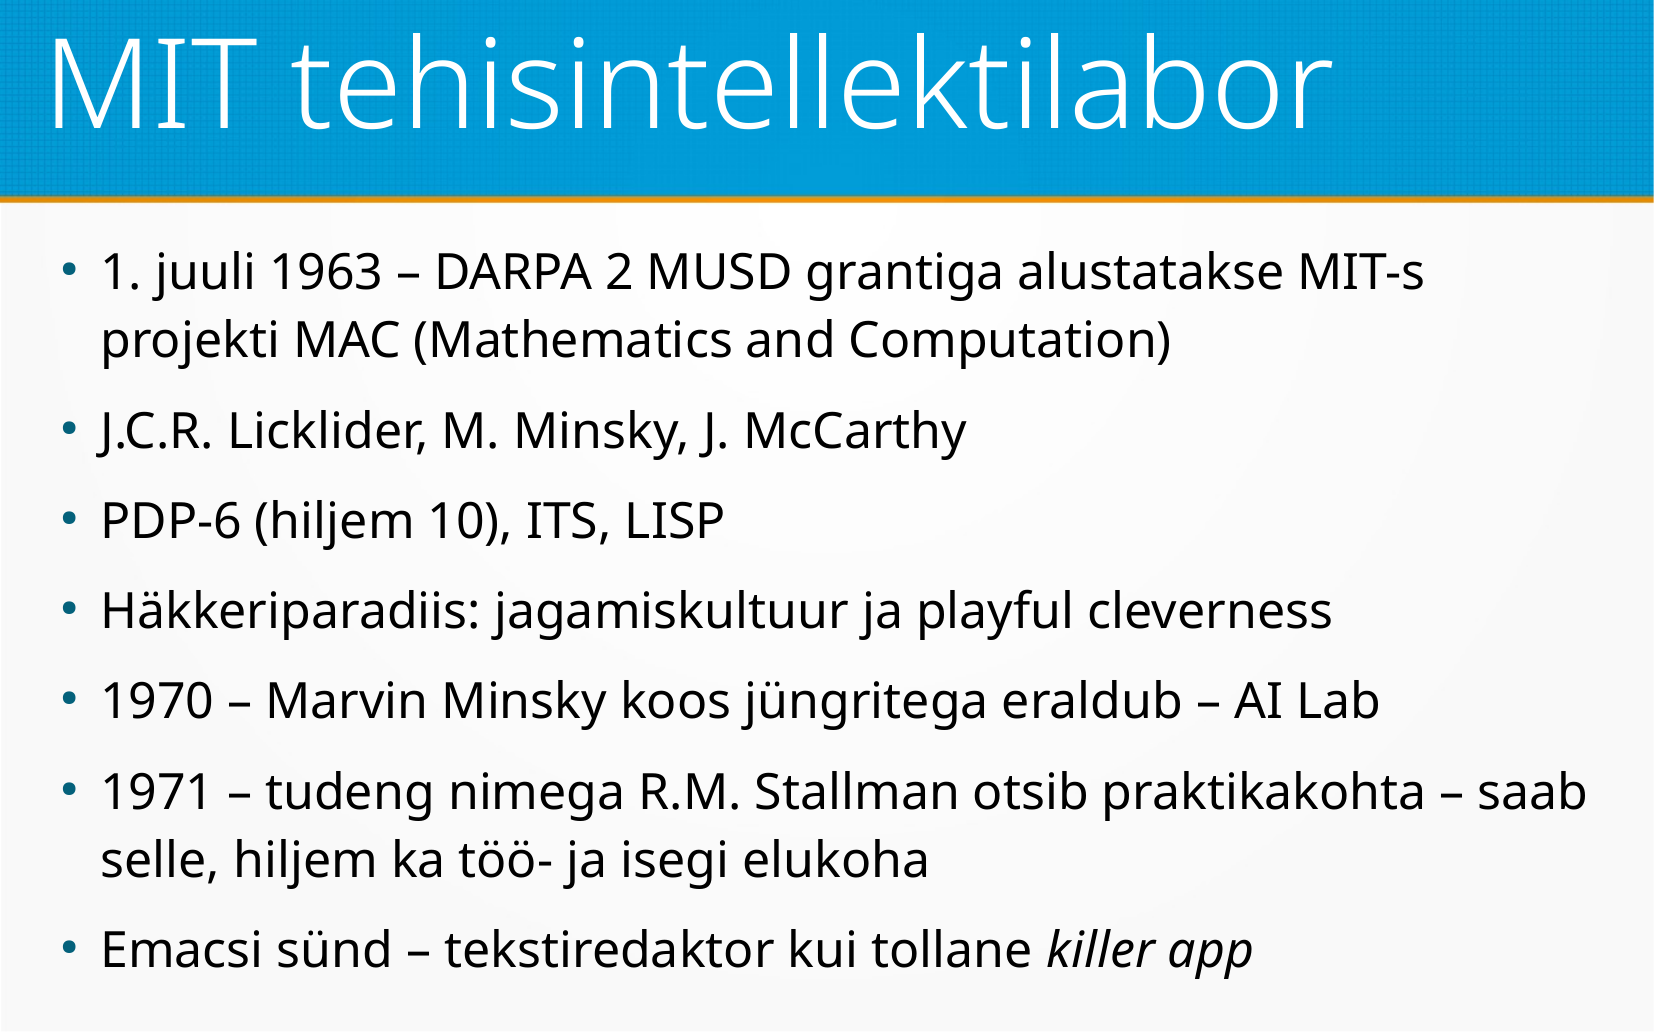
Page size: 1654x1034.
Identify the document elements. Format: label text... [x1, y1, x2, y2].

picture [0, 195, 1654, 1034]
list 1. juuli 1963 – DARPA 2 MUSD grantiga alustatakse MIT-s projekti MAC (Mathematics and Computation) J.C.R. Licklider, M. Minsky, J. McCarthy PDP-6 (hiljem 10), ITS, LISP Häkkeriparadiis: jagamiskultuur ja playful cleverness 1970 – Marvin Minsky koos jüngritega eraldub – AI Lab 1971 – tudeng nimega R.M. Stallman otsib praktikakohta – saab selle, hiljem ka töö- ja isegi elukoha Emacsi sünd – tekstiredaktor kui tollane killer app [47, 236, 1607, 1002]
title MIT tehisintellektilabor [43, 0, 1619, 166]
